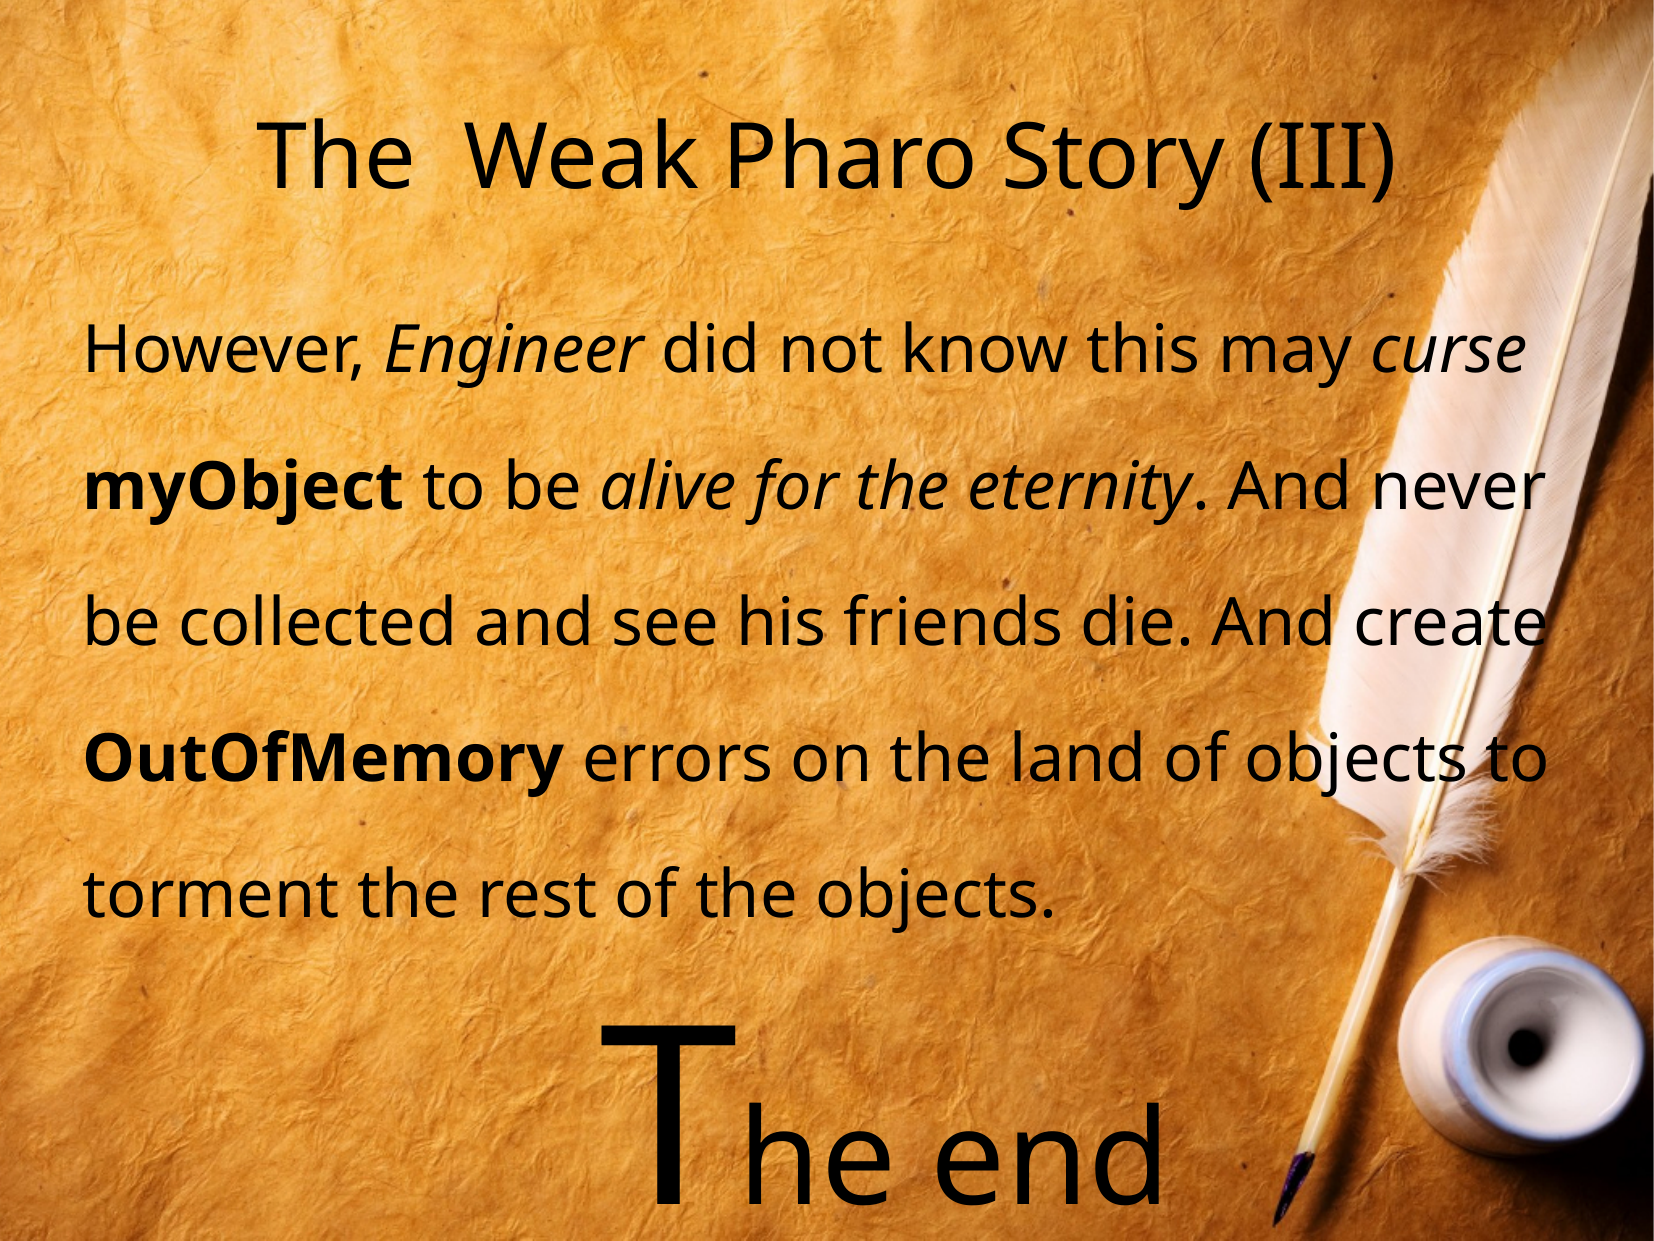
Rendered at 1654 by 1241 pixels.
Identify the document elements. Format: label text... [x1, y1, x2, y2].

subtitle However, Engineer did not know this may curse myObject to be alive for the eternity. And never be collected and see his friends die. And create OutOfMemory errors on the land of objects to torment the rest of the objects. [82, 263, 1571, 1241]
title The Weak Pharo Story (III) [82, 49, 1571, 257]
picture [0, 0, 1654, 1241]
text_box The end [585, 930, 1366, 1241]
